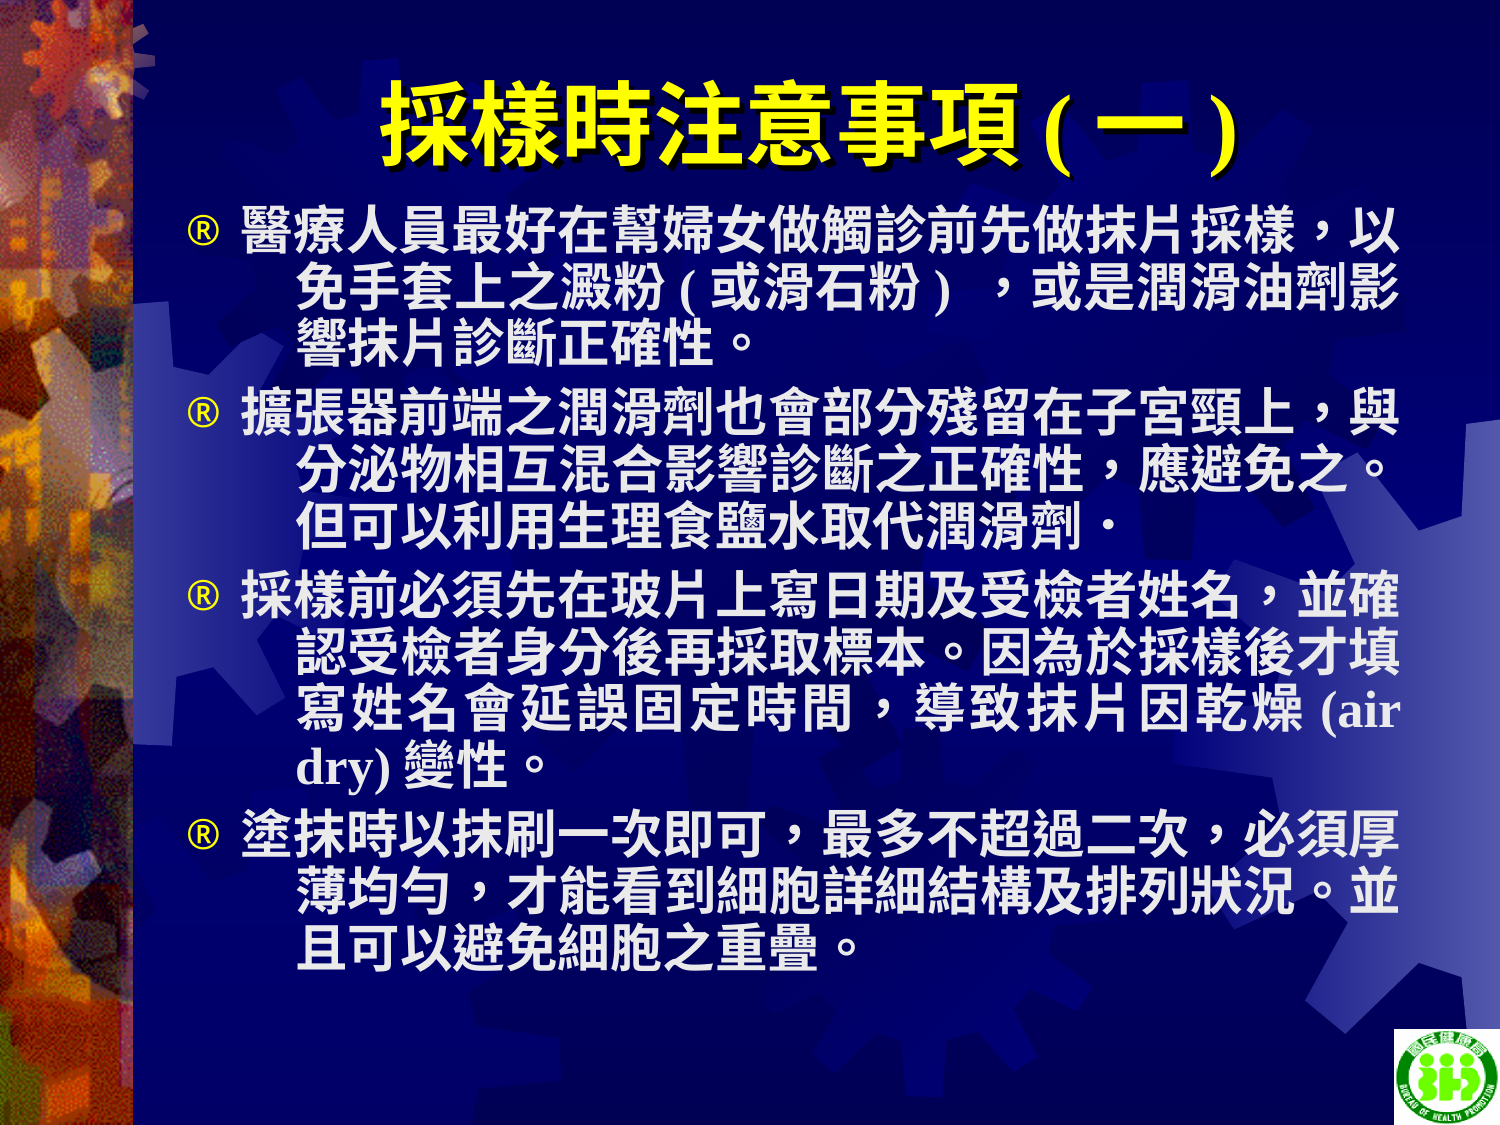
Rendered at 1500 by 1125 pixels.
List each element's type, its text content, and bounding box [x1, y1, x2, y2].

title 採樣時注意事項(一) [171, 42, 1447, 185]
list 醫療人員最好在幫婦女做觸診前先做抹片採樣，以免手套上之澱粉(或滑石粉) ，或是潤滑油劑影響抹片診斷正確性。 擴張器前端之潤滑劑也會部分殘留在子宮頸上，與分泌物相互混合影響診斷之正確性，應避免之。但可以利用生理食鹽水取代潤滑劑． 採樣前必須先在玻片上寫日期及受檢者姓名，並確認受檢者身分後再採取標本。因為於採樣後才填寫姓名會延誤固定時間，導致抹片因乾燥(air dry)變性。 塗抹時以抹刷一次即可，最多不超過二次，必須厚薄均勻，才能看到細胞詳細結構及排列狀況。並且可以避免細胞之重疊。 [171, 196, 1417, 993]
